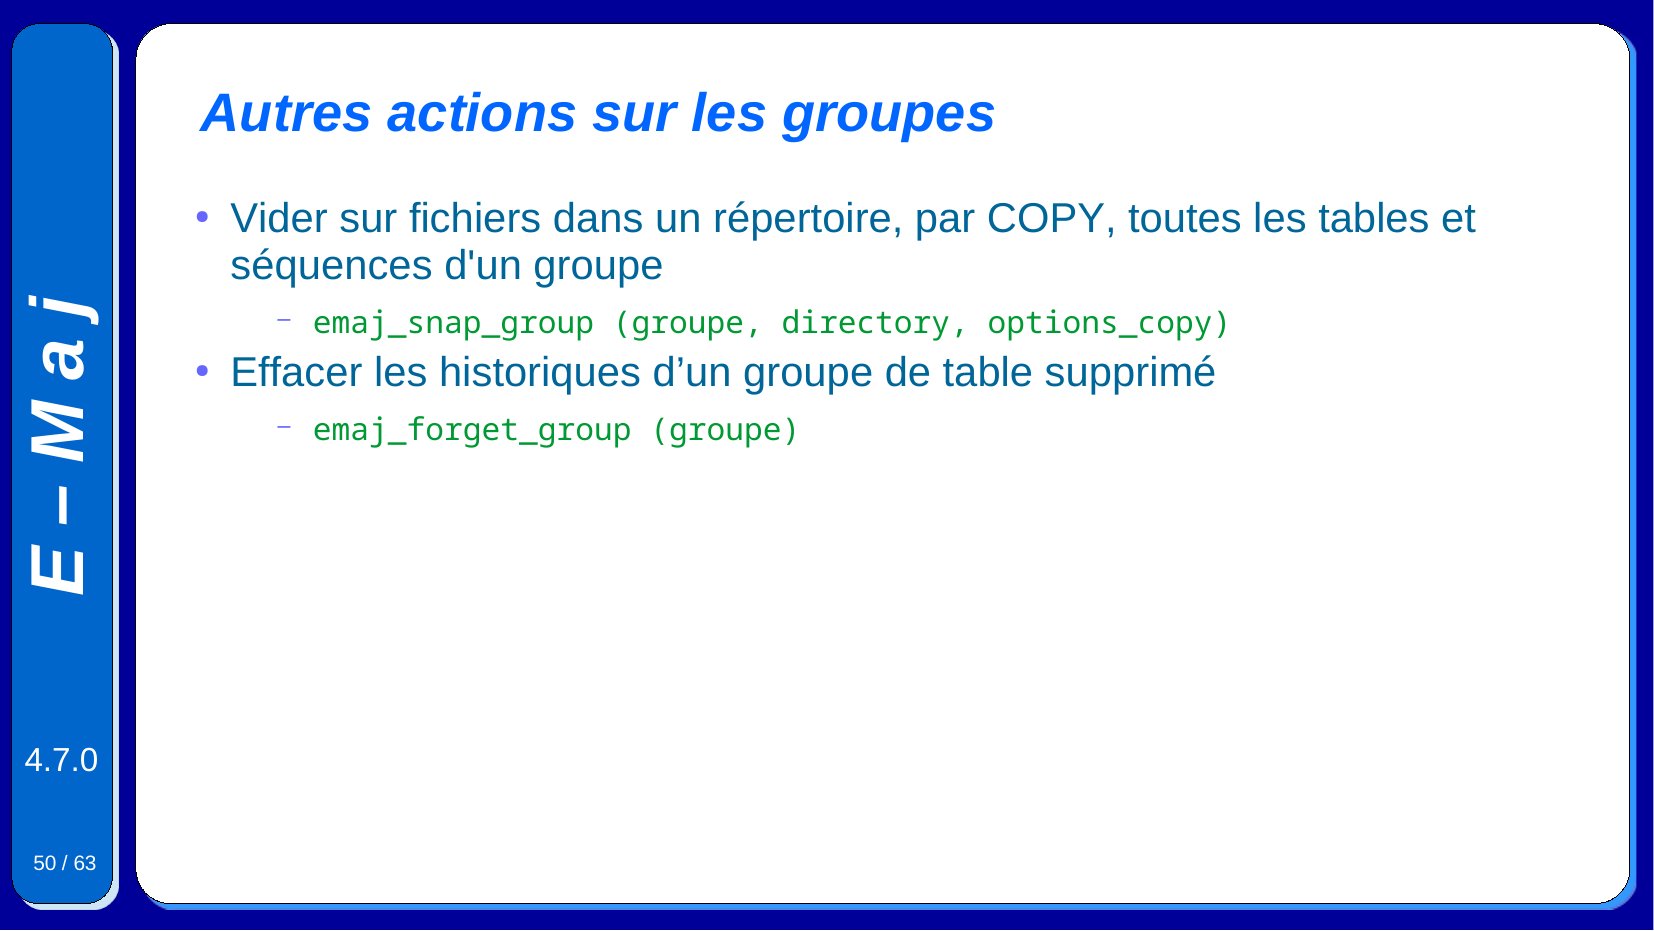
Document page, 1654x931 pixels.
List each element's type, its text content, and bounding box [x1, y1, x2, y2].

title Autres actions sur les groupes [200, 34, 1575, 191]
list Vider sur fichiers dans un répertoire, par COPY, toutes les tables et séquences d'un groupe emaj_snap_group (groupe, directory, options_copy) Effacer les historiques d’un groupe de table supprimé emaj_forget_group (groupe) [177, 194, 1587, 891]
